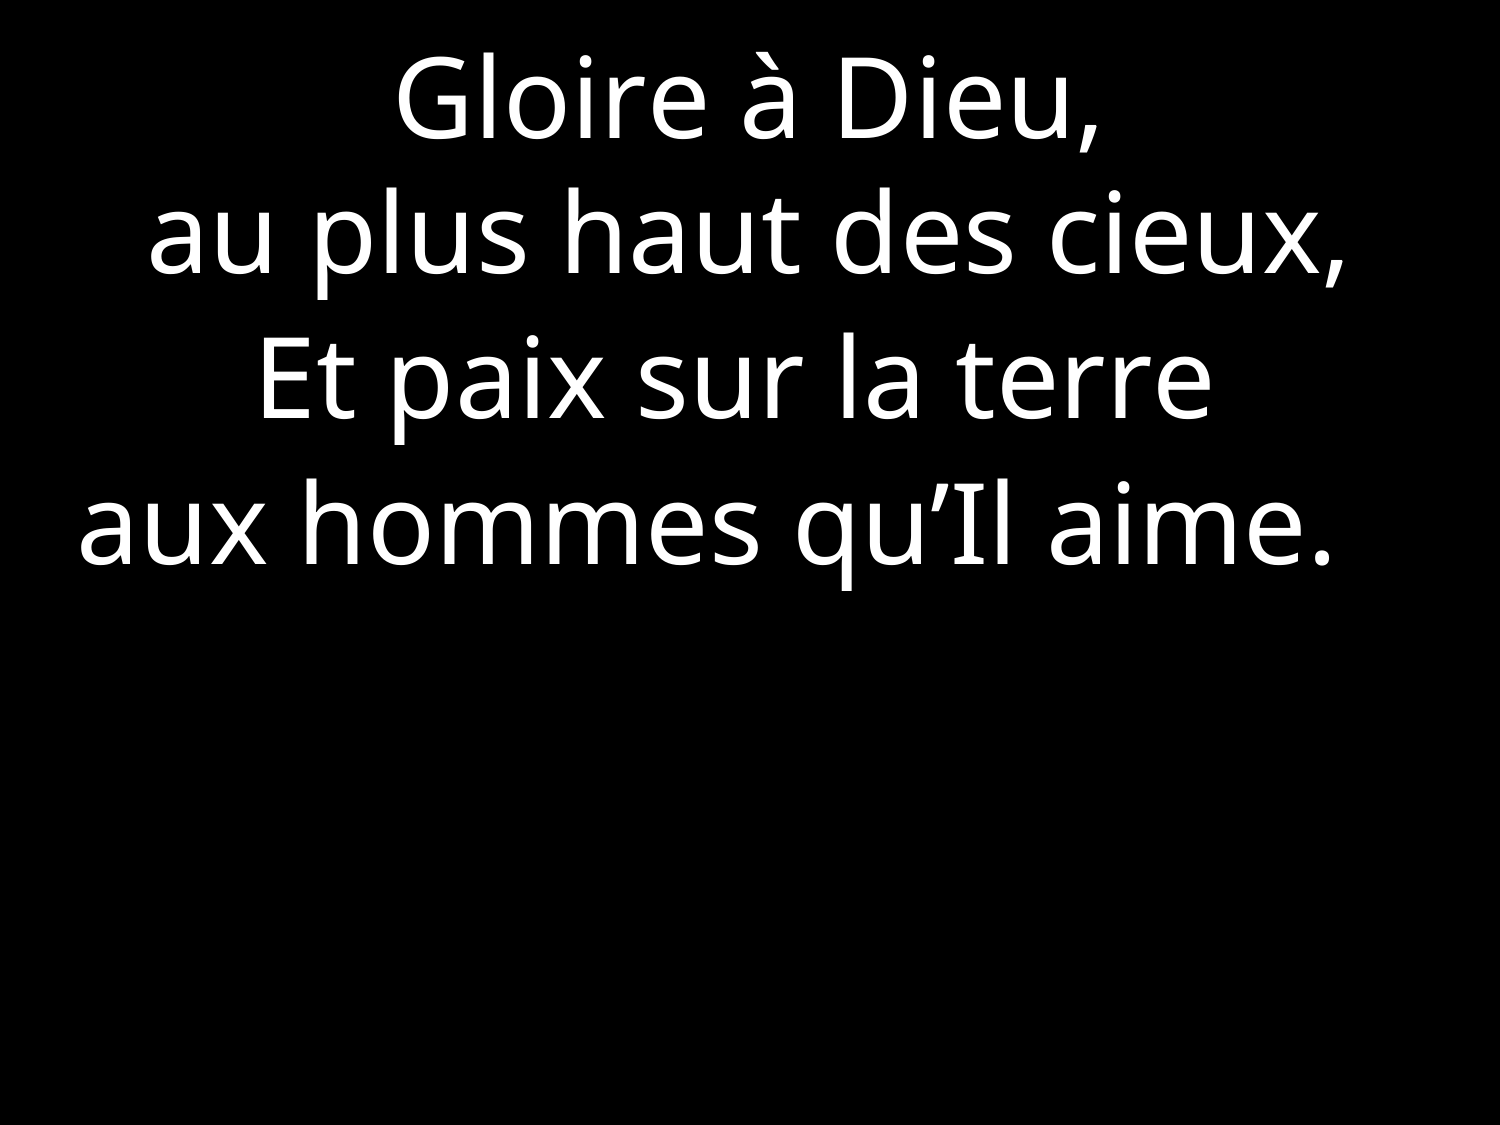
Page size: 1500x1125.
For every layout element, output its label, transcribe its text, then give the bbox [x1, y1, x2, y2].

list Gloire à Dieu, au plus haut des cieux, Et paix sur la terre aux hommes qu’Il aime. [11, 18, 1489, 1099]
